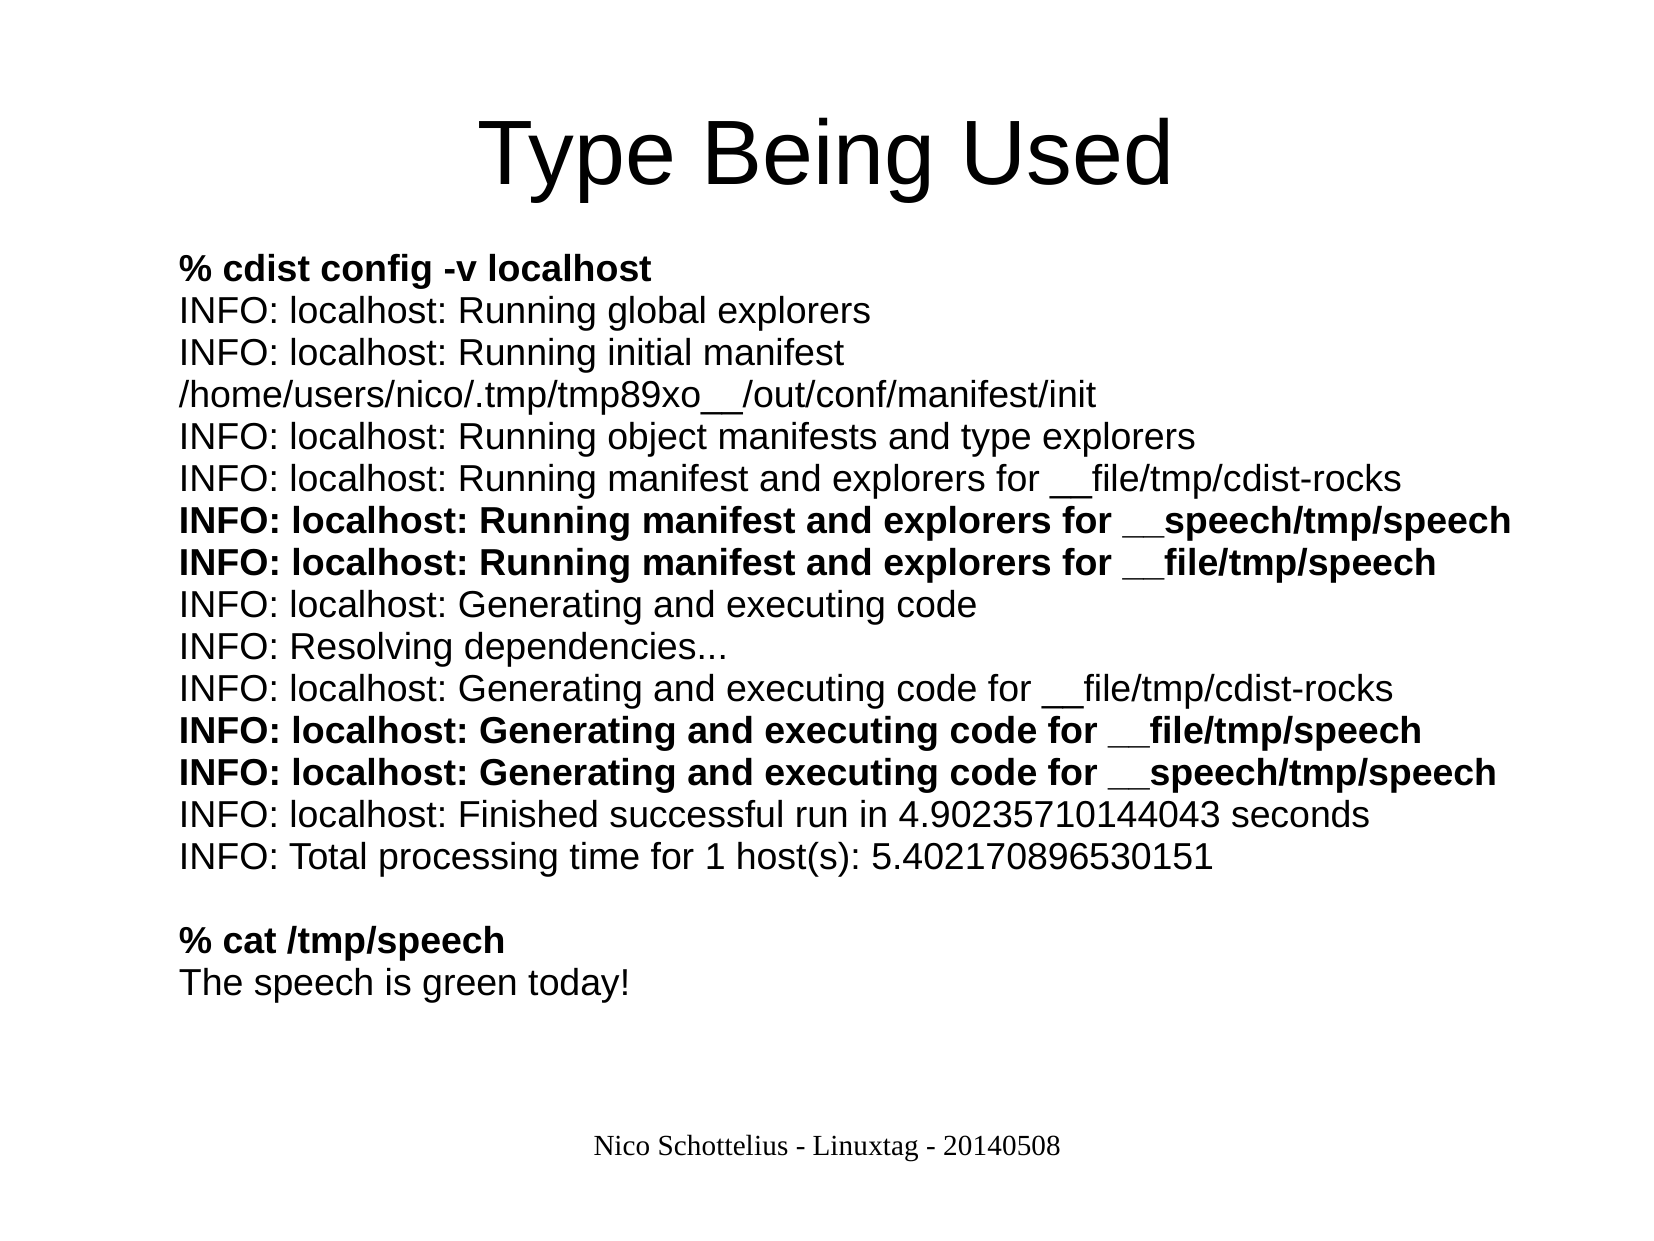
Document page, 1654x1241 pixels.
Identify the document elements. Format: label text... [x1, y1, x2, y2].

text_box % cdist config -v localhost INFO: localhost: Running global explorers INFO: localhost: Running initial manifest /home/users/nico/.tmp/tmp89xo__/out/conf/manifest/init INFO: localhost: Running object manifests and type explorers INFO: localhost: Running manifest and explorers for __file/tmp/cdist-rocks INFO: localhost: Running manifest and explorers for __speech/tmp/speech INFO: localhost: Running manifest and explorers for __file/tmp/speech INFO: localhost: Generating and executing code INFO: Resolving dependencies... INFO: localhost: Generating and executing code for __file/tmp/cdist-rocks INFO: localhost: Generating and executing code for __file/tmp/speech INFO: localhost: Generating and executing code for __speech/tmp/speech INFO: localhost: Finished successful run in 4.90235710144043 seconds INFO: Total processing time for 1 host(s): 5.402170896530151 % cat /tmp/speech The speech is green today! [164, 239, 1545, 1241]
title Type Being Used [82, 49, 1571, 257]
